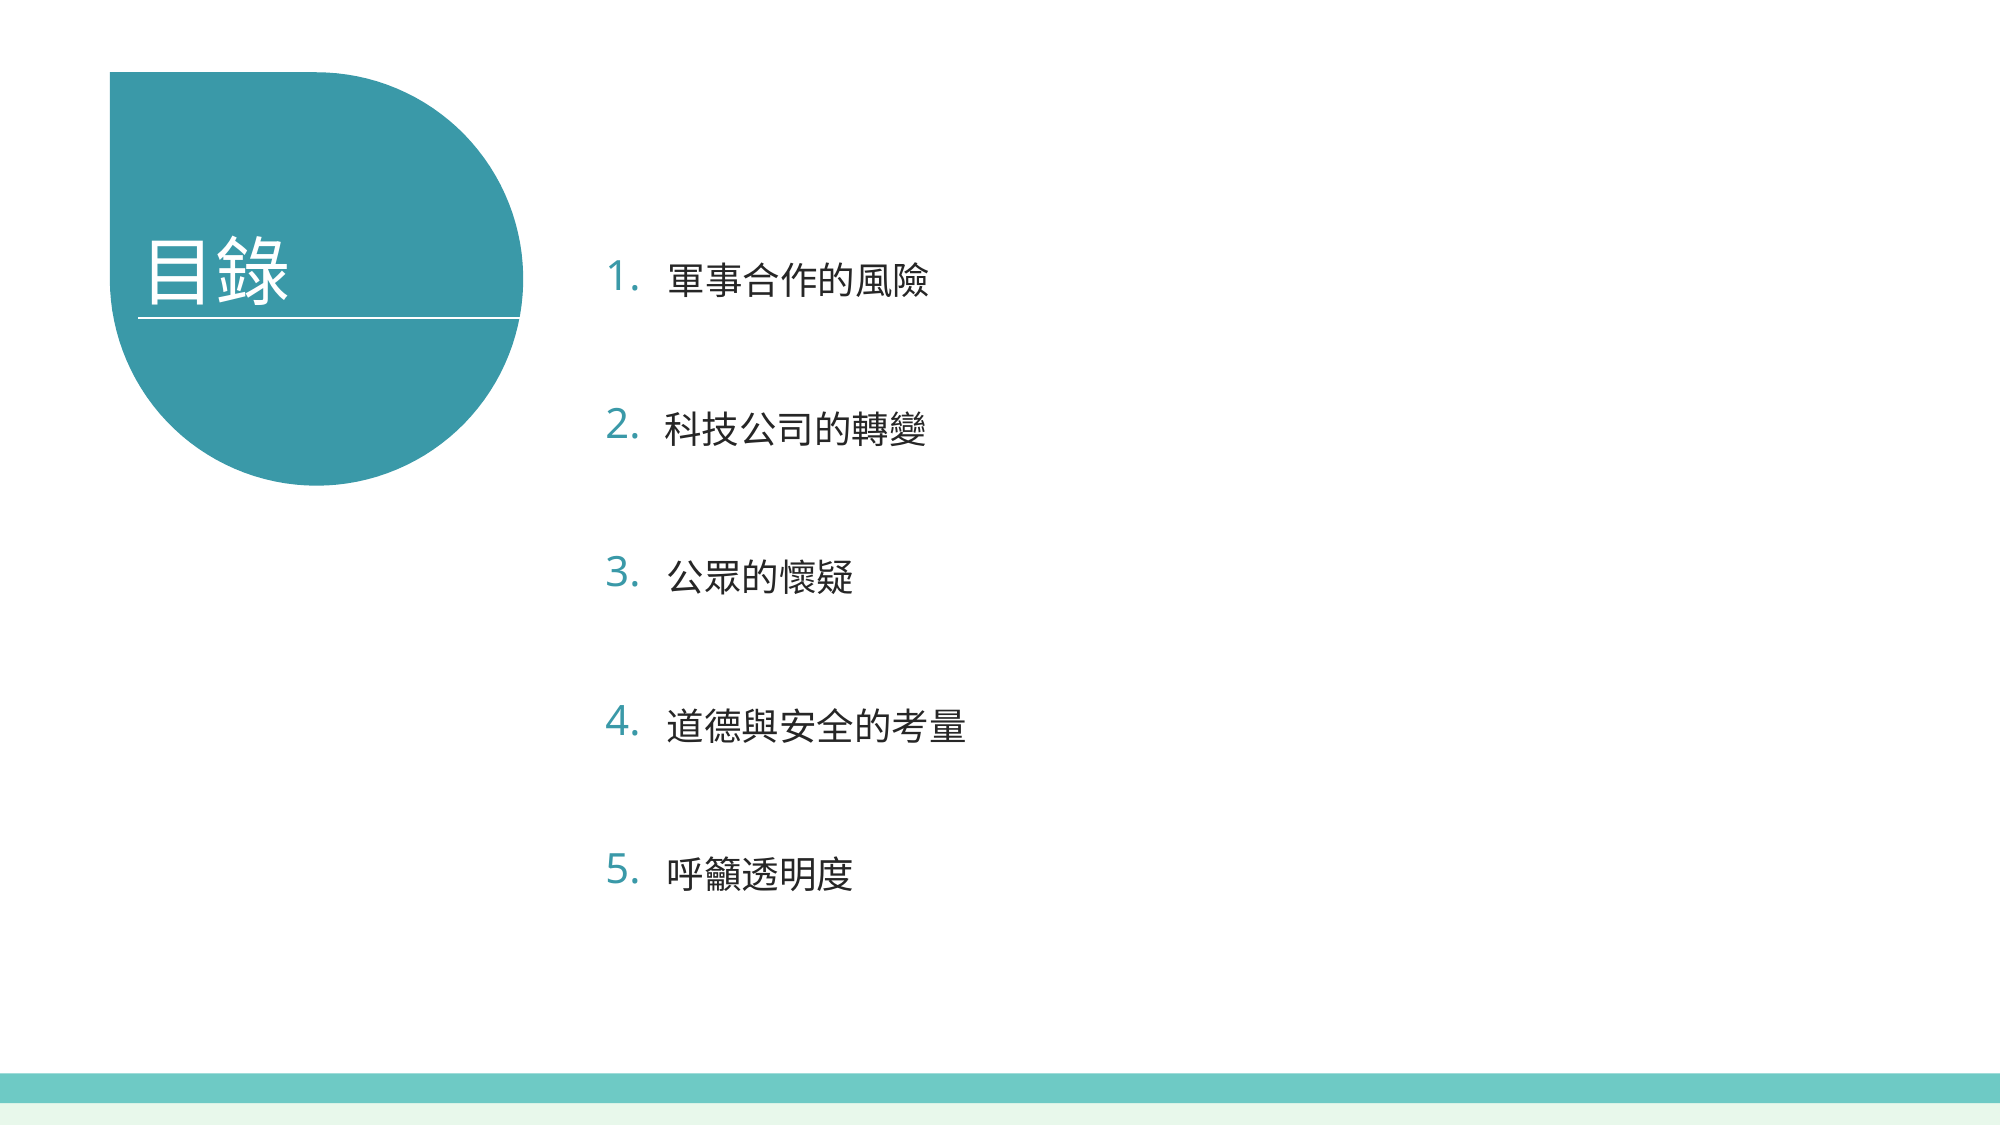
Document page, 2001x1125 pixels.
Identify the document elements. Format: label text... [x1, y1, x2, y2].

text_box 2. [605, 391, 665, 451]
text_box 3. [605, 540, 665, 600]
text_box 道德與安全的考量 [666, 689, 1896, 808]
text_box 公眾的懷疑 [666, 540, 1896, 660]
text_box 1. [605, 243, 665, 303]
text_box 科技公司的轉變 [664, 392, 1893, 511]
text_box 5. [605, 837, 665, 897]
text_box 呼籲透明度 [666, 837, 1896, 956]
text_box 軍事合作的風險 [667, 244, 1896, 363]
text_box 目錄 [140, 215, 524, 307]
text_box 4. [605, 688, 665, 748]
text_box [0, 0, 2000, 1125]
